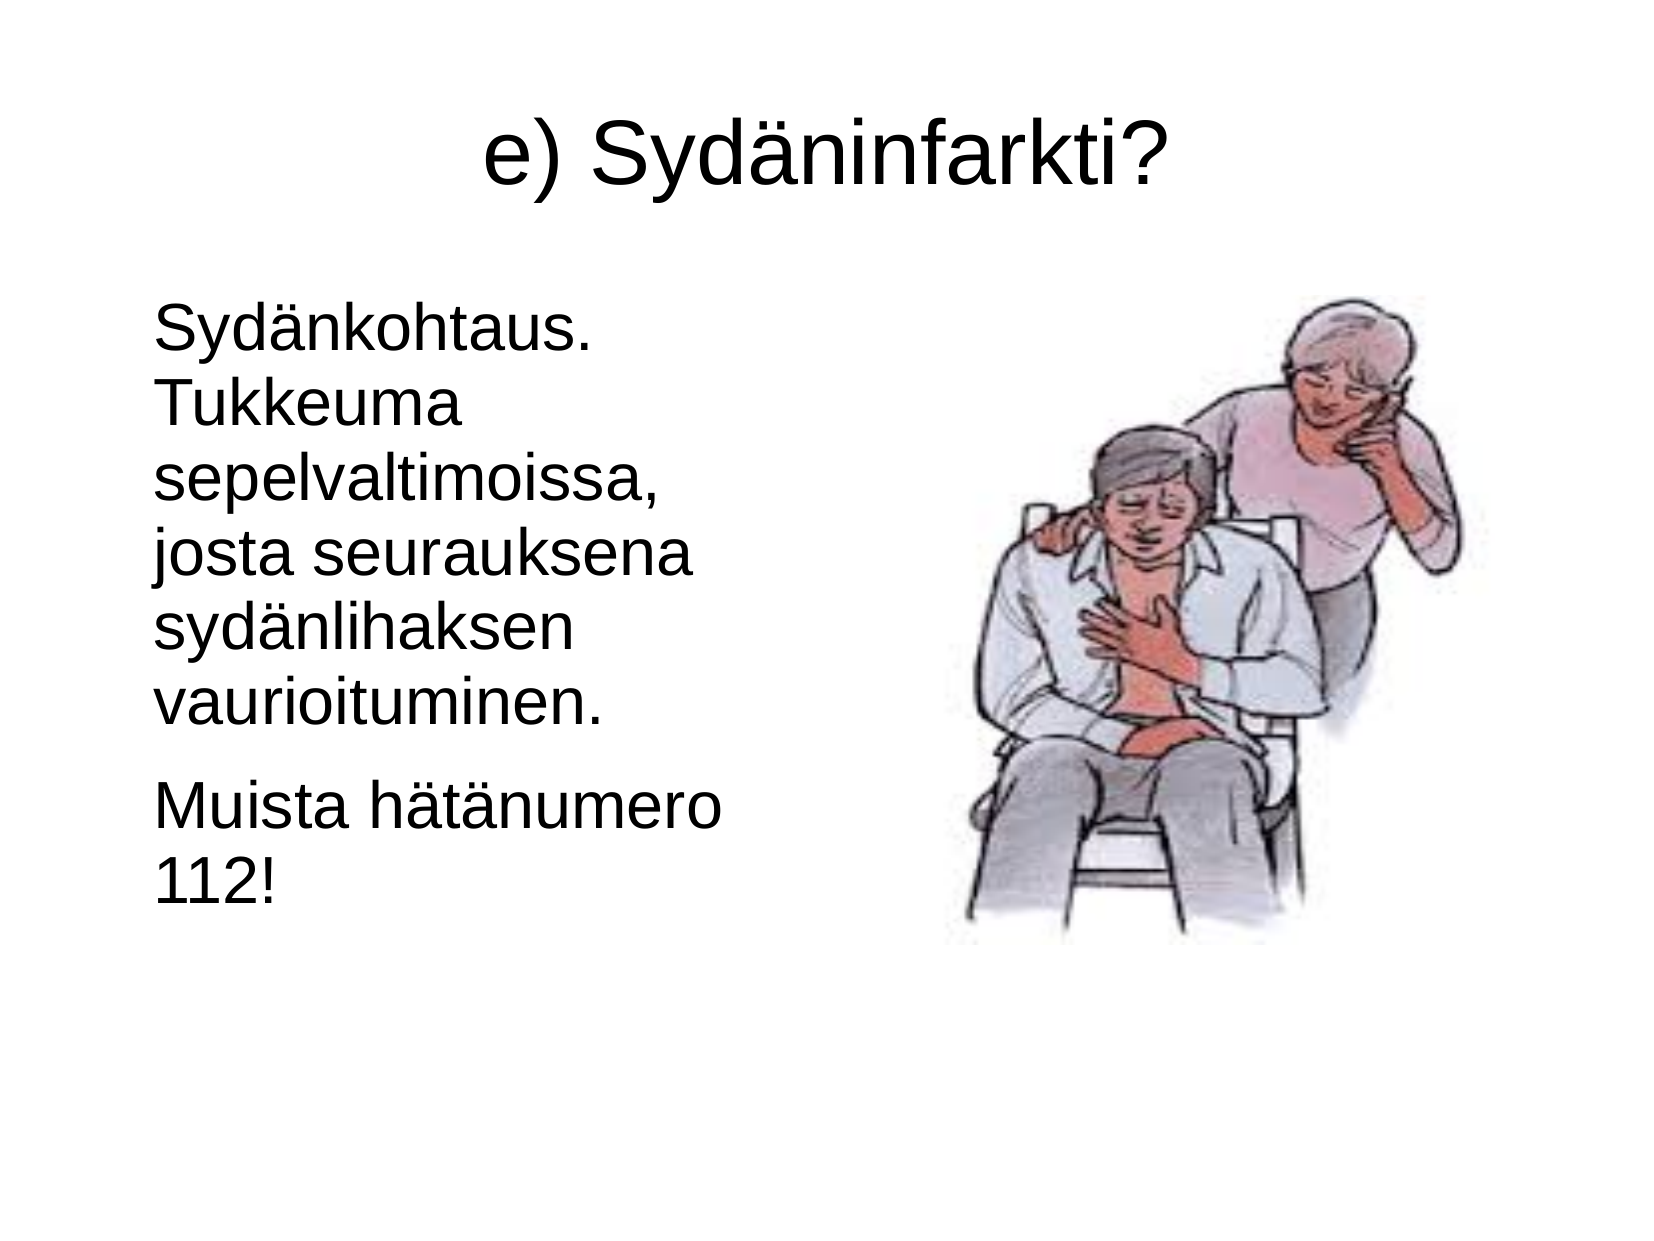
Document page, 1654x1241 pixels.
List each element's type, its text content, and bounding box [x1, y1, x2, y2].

title e) Sydäninfarkti? [82, 49, 1571, 257]
list Sydänkohtaus. Tukkeuma sepelvaltimoissa, josta seurauksena sydänlihaksen vaurioituminen. Muista hätänumero 112! [82, 290, 809, 1094]
chart [845, 290, 1572, 1109]
picture [915, 295, 1506, 945]
